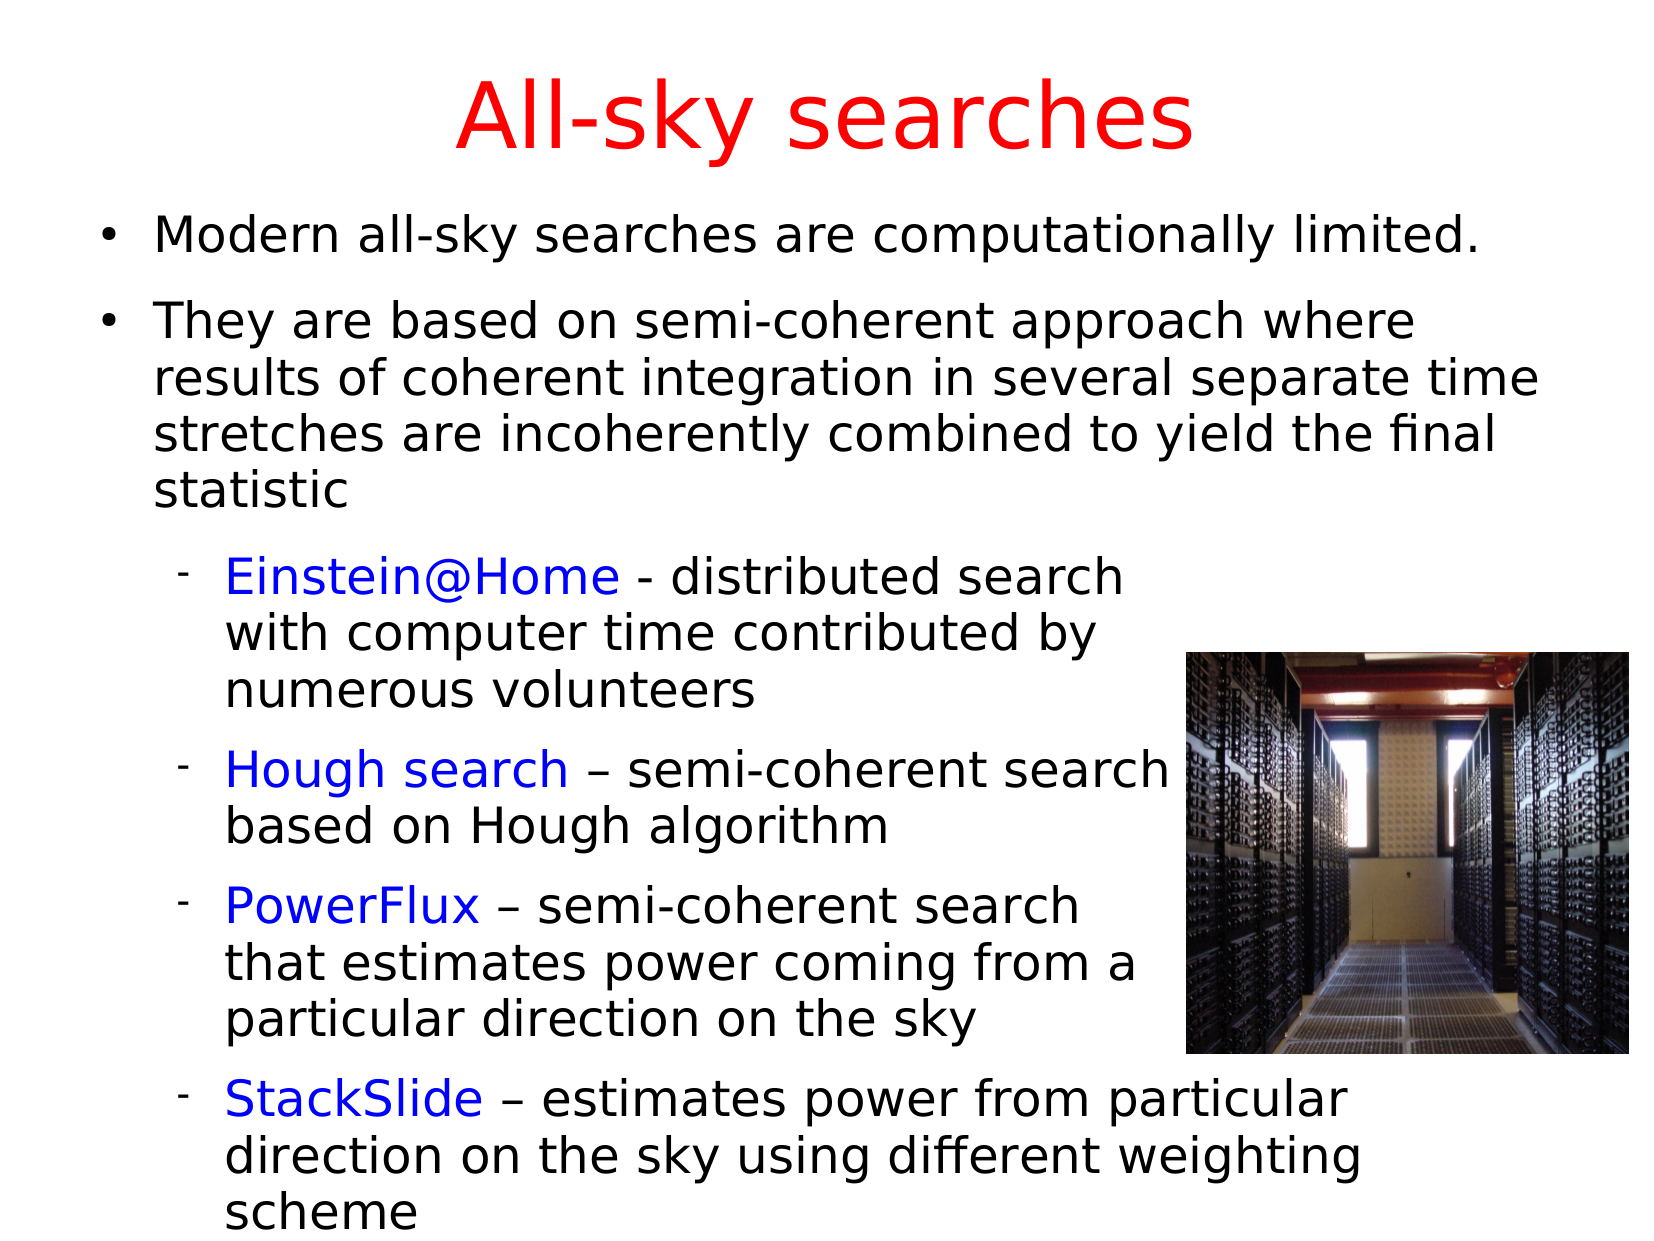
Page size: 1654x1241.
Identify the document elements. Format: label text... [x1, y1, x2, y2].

title All-sky searches [82, 21, 1571, 207]
picture [1186, 652, 1629, 1054]
list Modern all-sky searches are computationally limited. They are based on semi-coherent approach where results of coherent integration in several separate time stretches are incoherently combined to yield the final statistic Einstein@Home - distributed search with computer time contributed by numerous volunteers Hough search – semi-coherent search based on Hough algorithm PowerFlux – semi-coherent search that estimates power coming from a particular direction on the sky StackSlide – estimates power from particular direction on the sky using different weighting scheme [82, 207, 1571, 1241]
